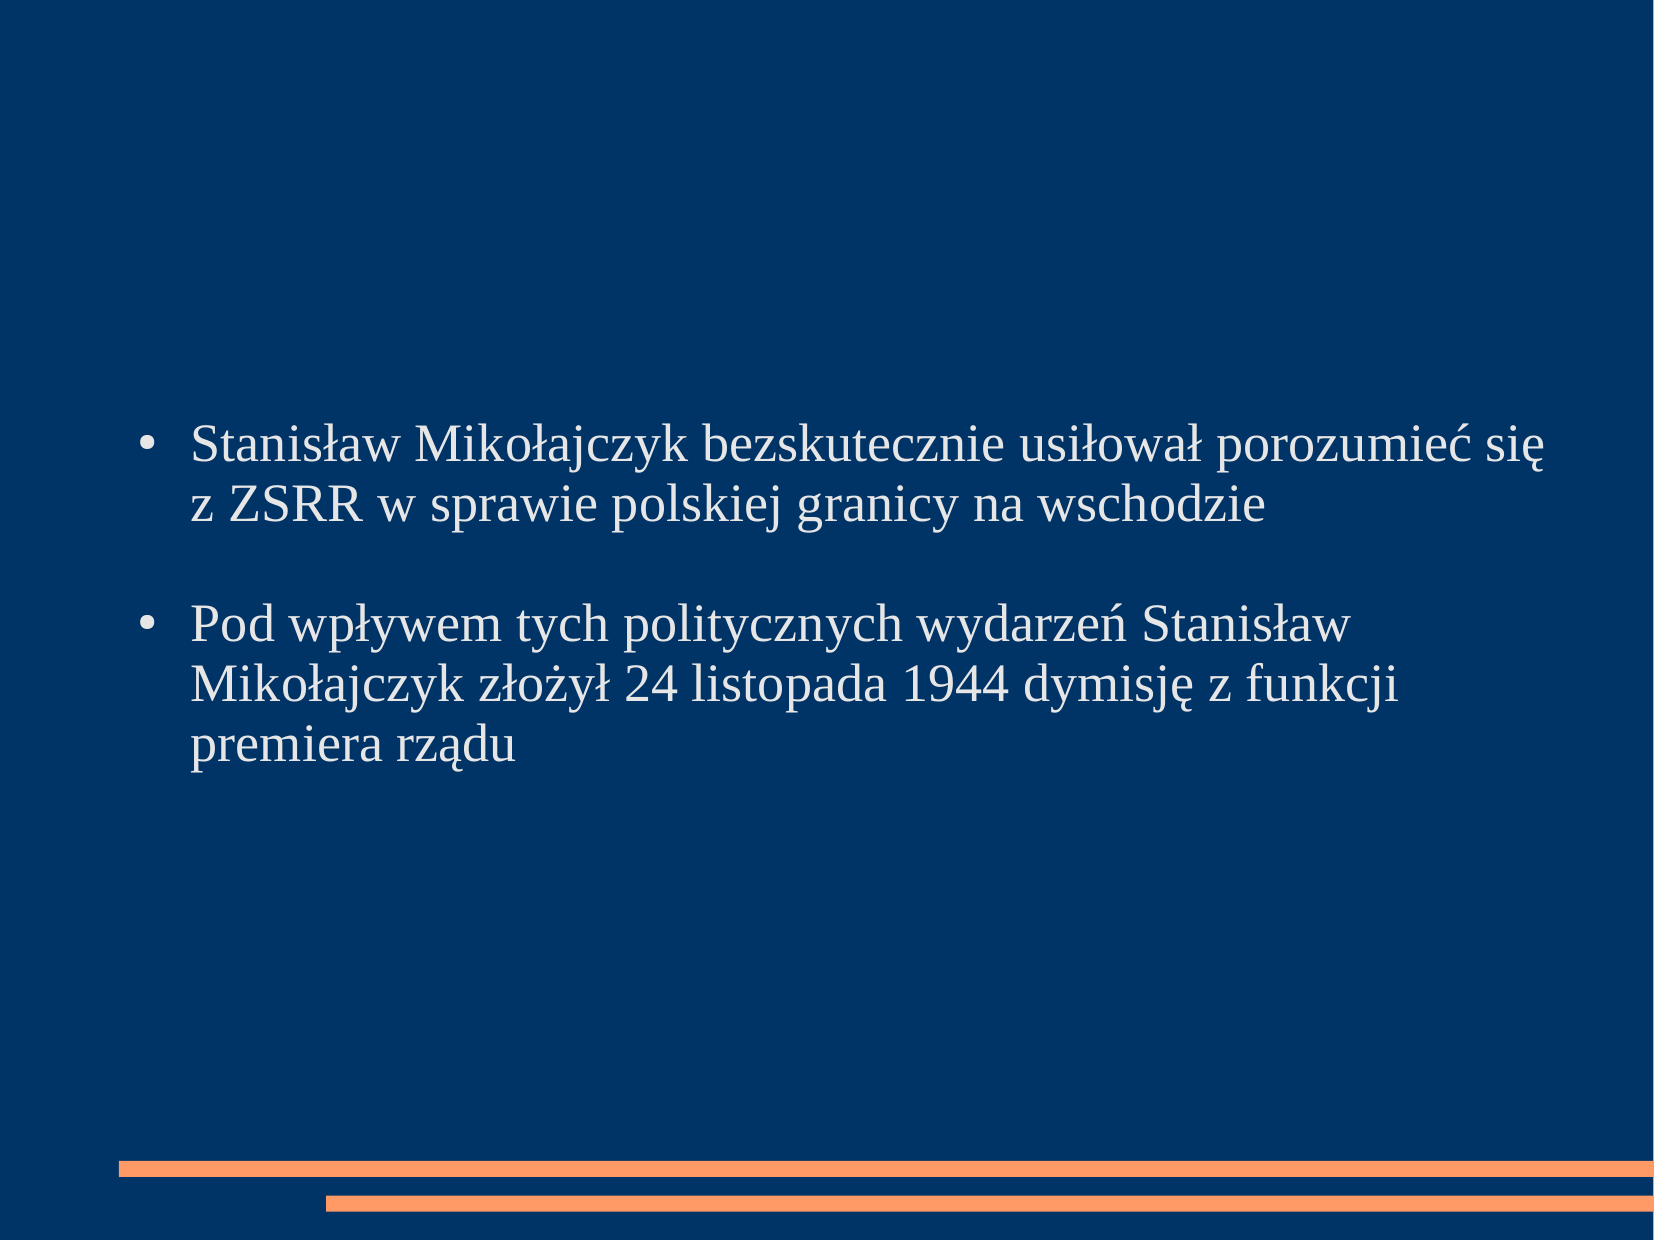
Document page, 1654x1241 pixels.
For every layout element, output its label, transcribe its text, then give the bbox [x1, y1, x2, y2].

list Stanisław Mikołajczyk bezskutecznie usiłował porozumieć się z ZSRR w sprawie polskiej granicy na wschodzie Pod wpływem tych politycznych wydarzeń Stanisław Mikołajczyk złożył 24 listopada 1944 dymisję z funkcji premiera rządu [119, 413, 1560, 824]
